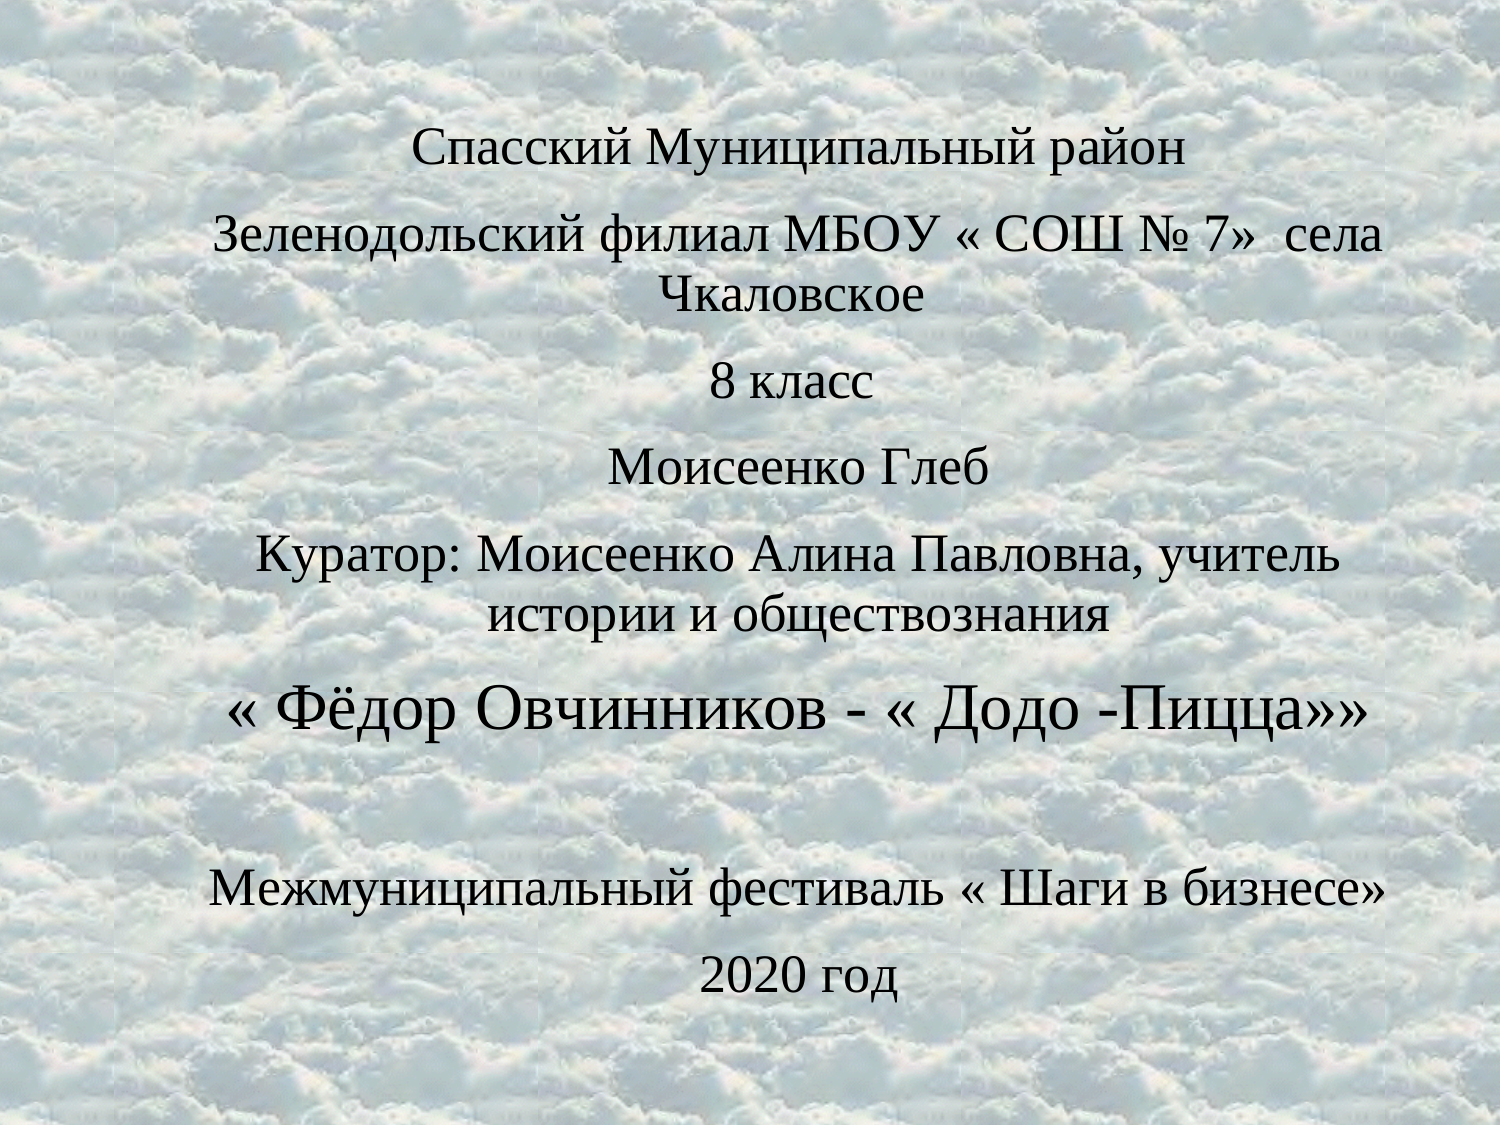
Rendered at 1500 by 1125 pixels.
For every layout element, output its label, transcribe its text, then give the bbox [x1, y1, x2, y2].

list Спасский Муниципальный район Зеленодольский филиал МБОУ « СОШ № 7» села Чкаловское 8 класс Моисеенко Глеб Куратор: Моисеенко Алина Павловна, учитель истории и обществознания « Фёдор Овчинников - « Додо -Пицца»» Межмуниципальный фестиваль « Шаги в бизнесе» 2020 год [88, 29, 1439, 1099]
picture [0, 0, 1500, 1125]
